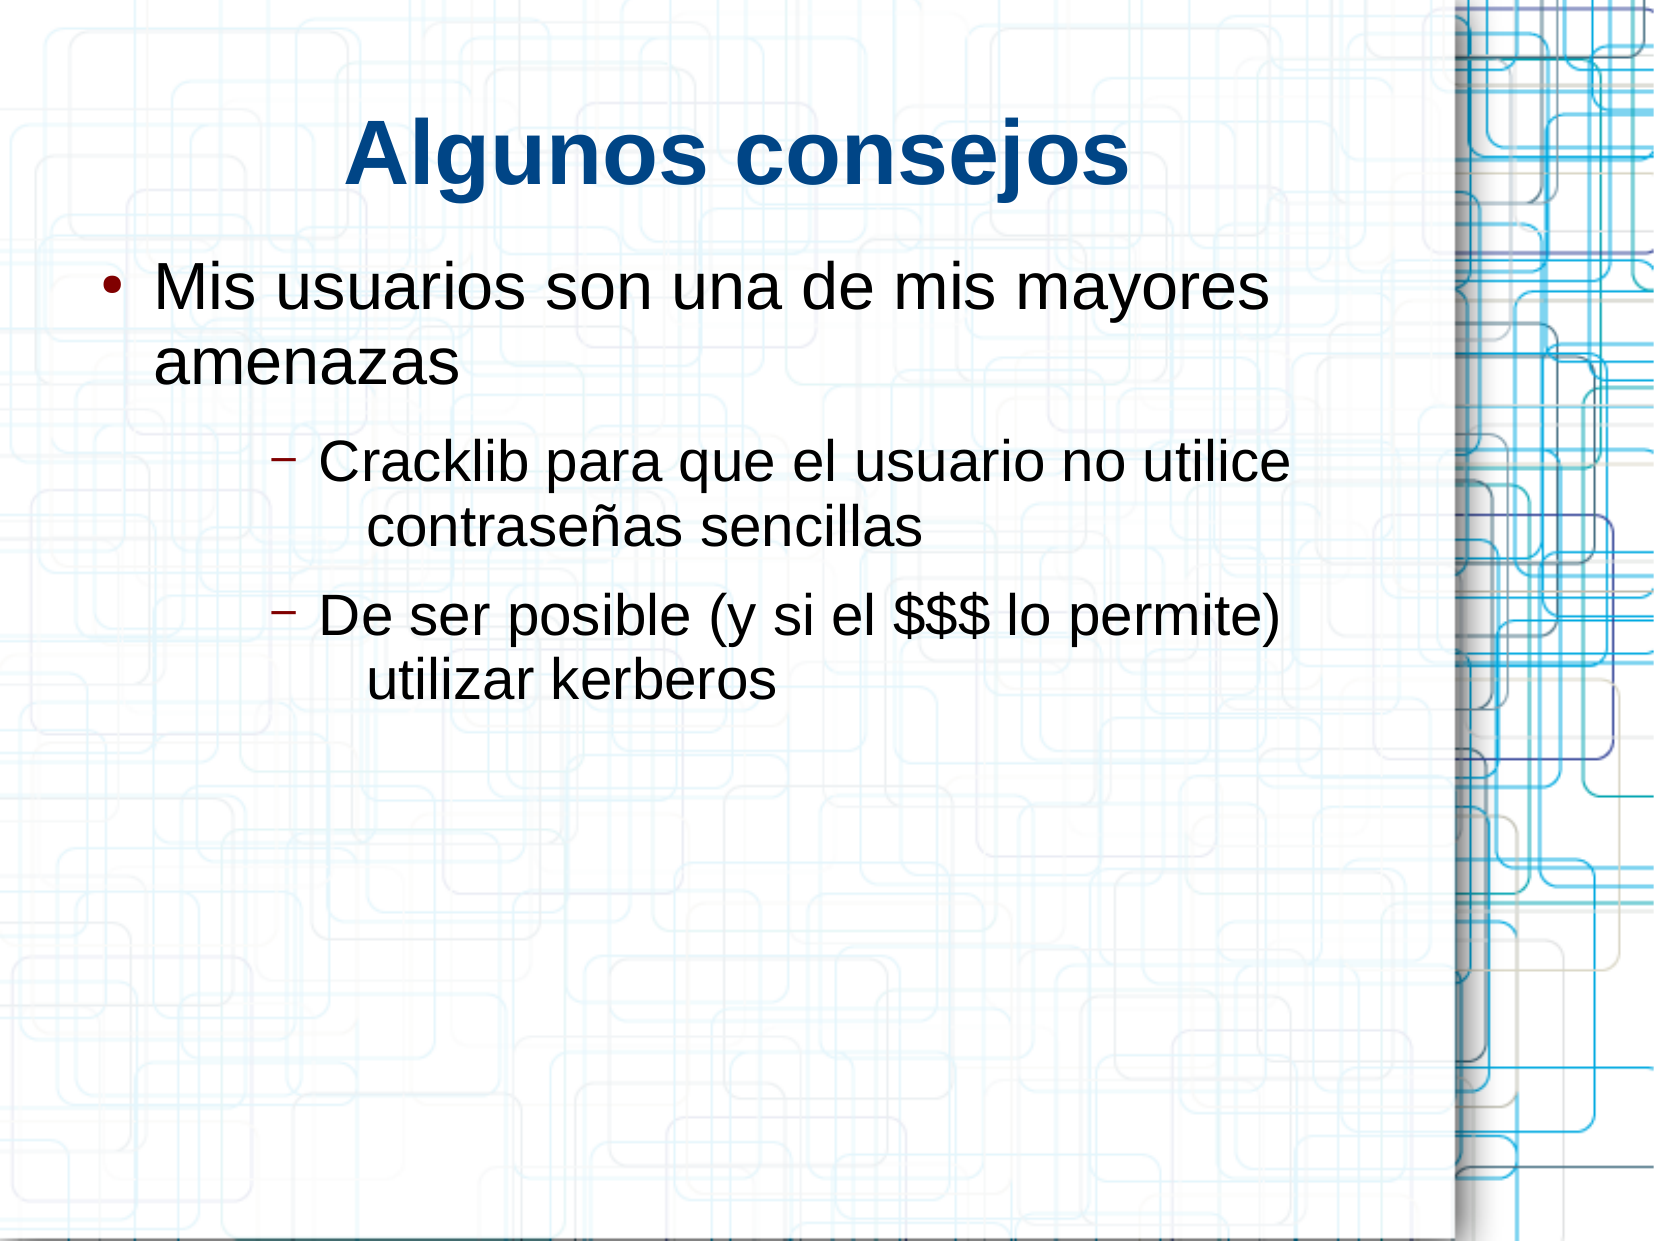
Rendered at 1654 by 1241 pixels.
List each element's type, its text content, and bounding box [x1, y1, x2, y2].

picture [0, 0, 1654, 1241]
title Algunos consejos [59, 56, 1418, 250]
list Mis usuarios son una de mis mayores amenazas Cracklib para que el usuario no utilice contraseñas sencillas De ser posible (y si el $$$ lo permite) utilizar kerberos [82, 249, 1418, 1054]
